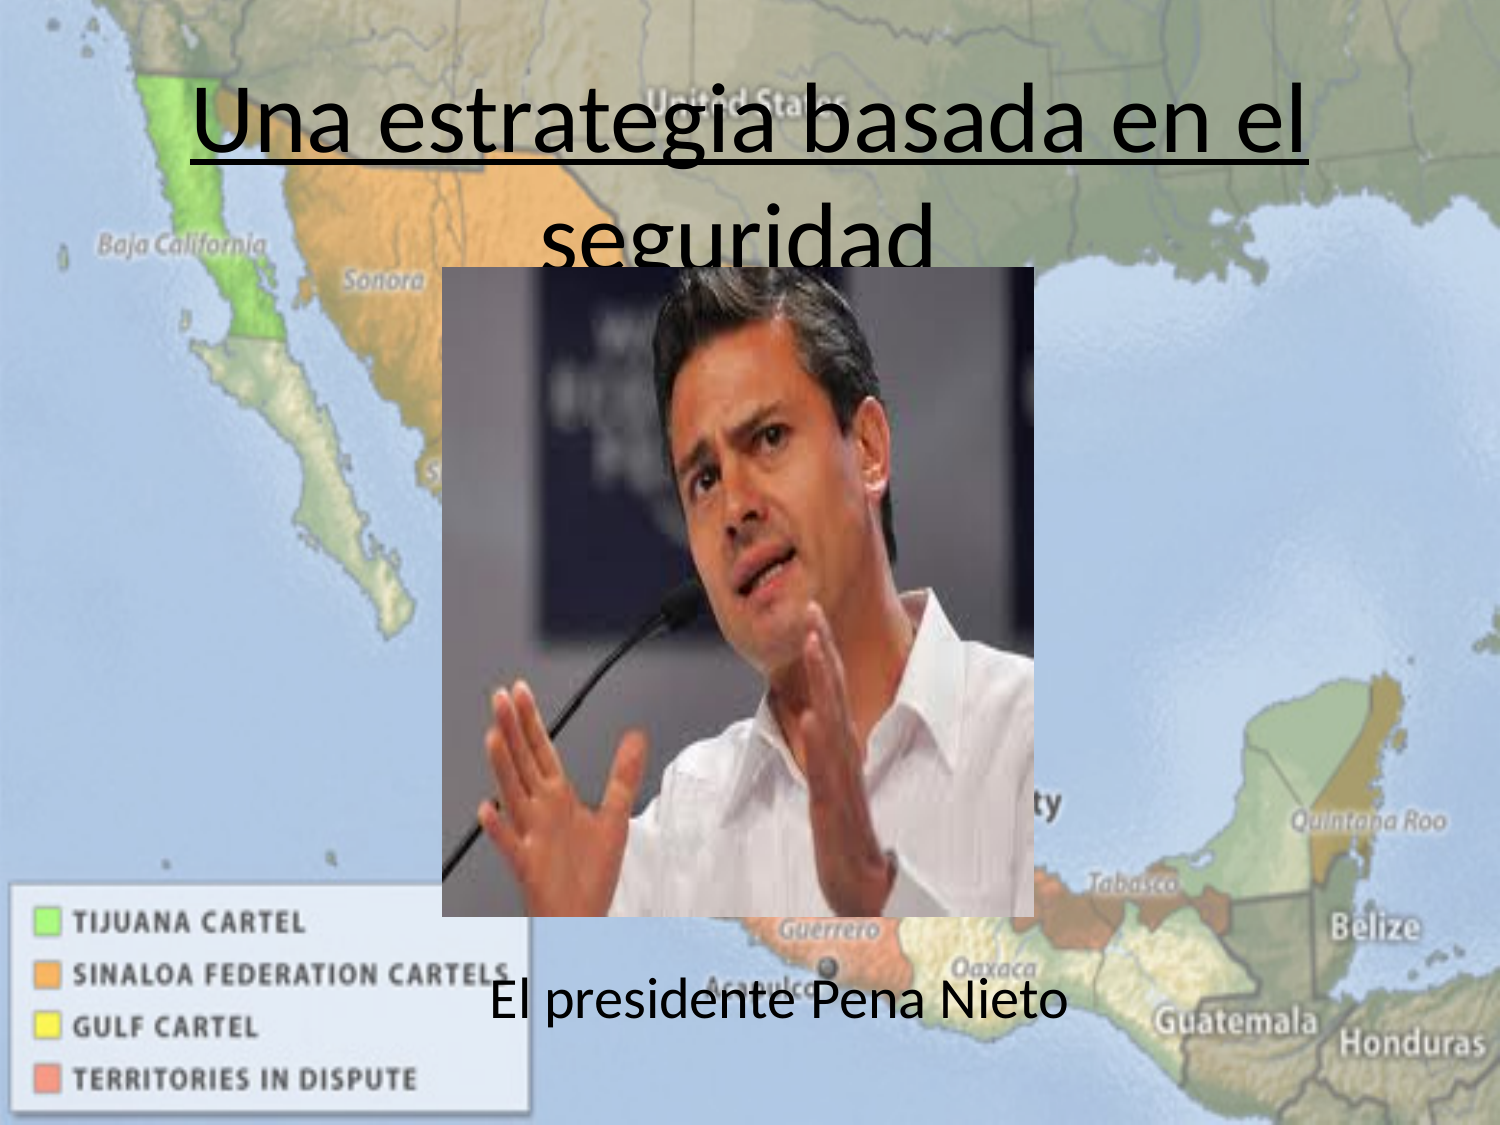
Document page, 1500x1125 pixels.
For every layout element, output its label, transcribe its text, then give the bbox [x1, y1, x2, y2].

picture [442, 267, 1034, 917]
text_box El presidente Pena Nieto [336, 952, 1223, 1039]
title Una estrategia basada en el seguridad [75, 45, 1426, 233]
